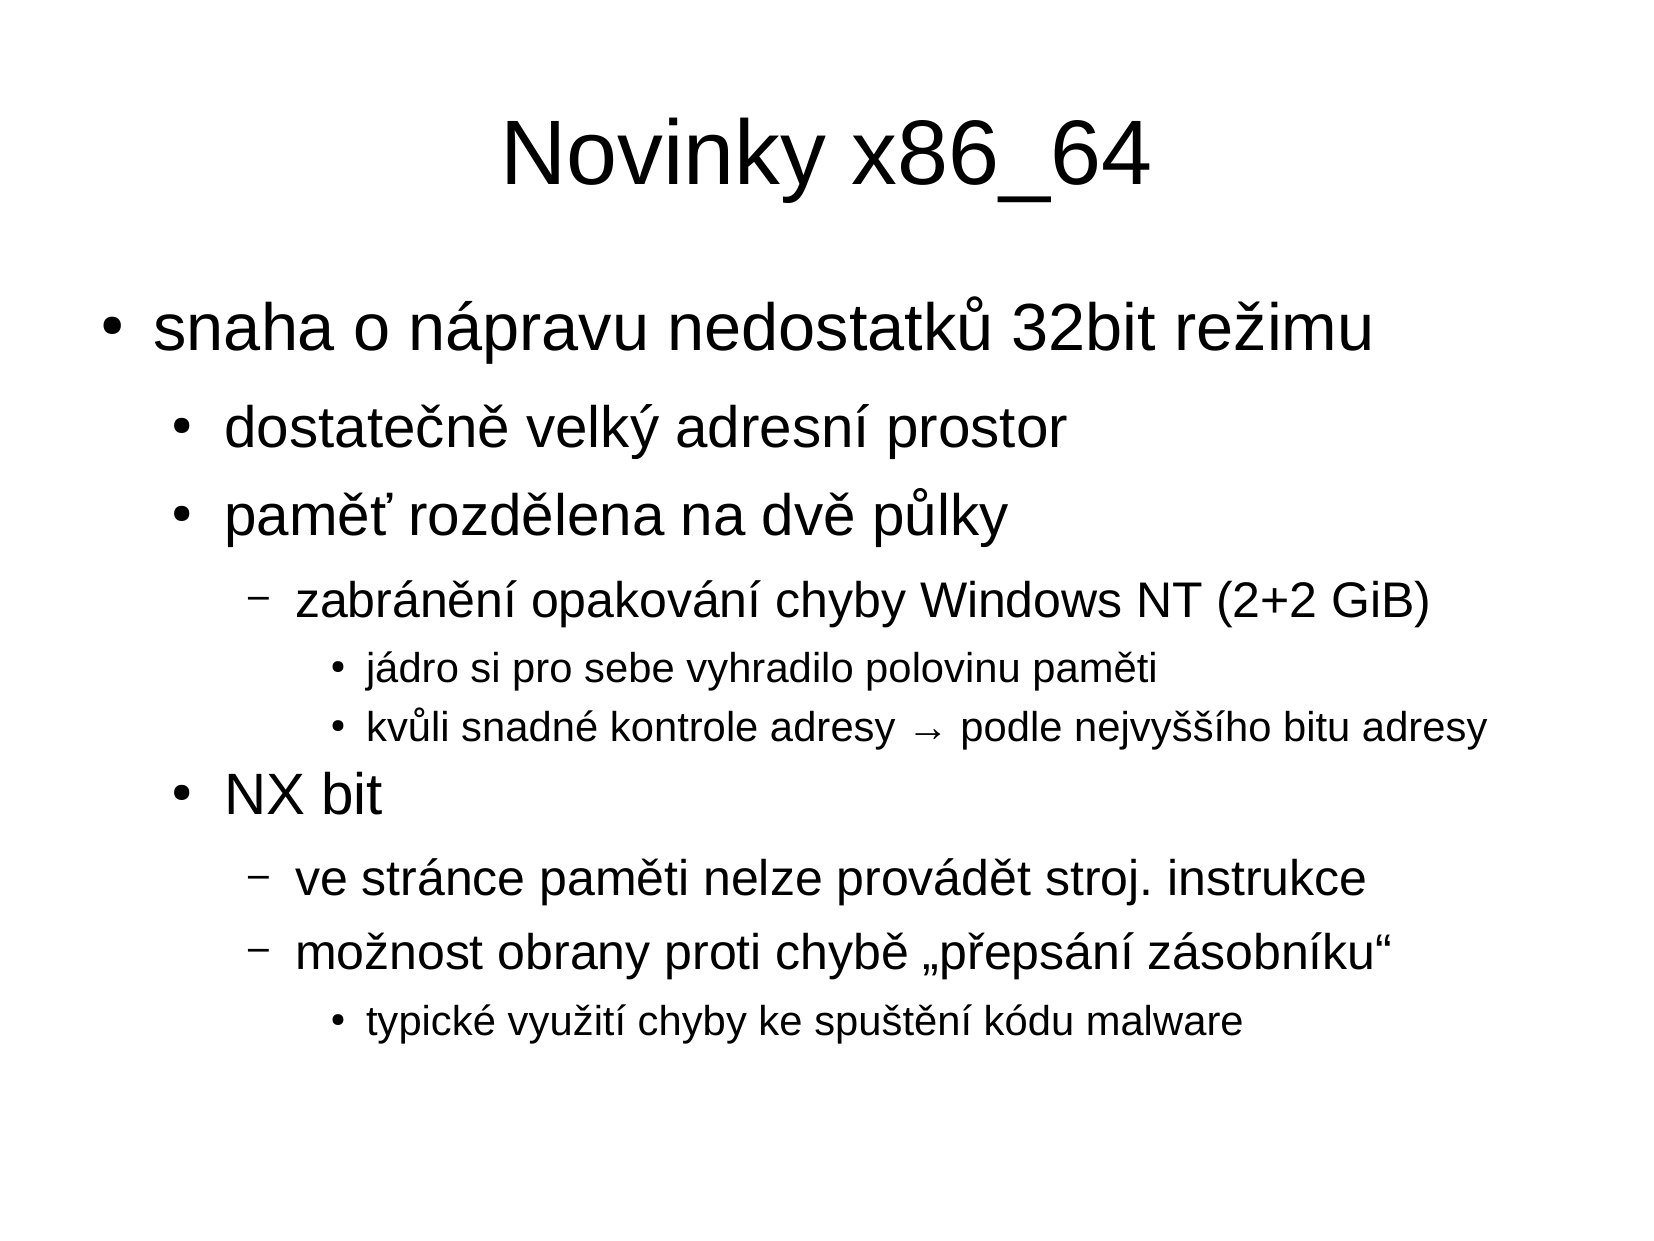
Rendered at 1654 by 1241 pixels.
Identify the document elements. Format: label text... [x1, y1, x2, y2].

list snaha o nápravu nedostatků 32bit režimu dostatečně velký adresní prostor paměť rozdělena na dvě půlky zabránění opakování chyby Windows NT (2+2 GiB) jádro si pro sebe vyhradilo polovinu paměti kvůli snadné kontrole adresy → podle nejvyššího bitu adresy NX bit ve stránce paměti nelze provádět stroj. instrukce možnost obrany proti chybě „přepsání zásobníku“ typické využití chyby ke spuštění kódu malware [82, 290, 1571, 1045]
title Novinky x86_64 [82, 49, 1571, 257]
